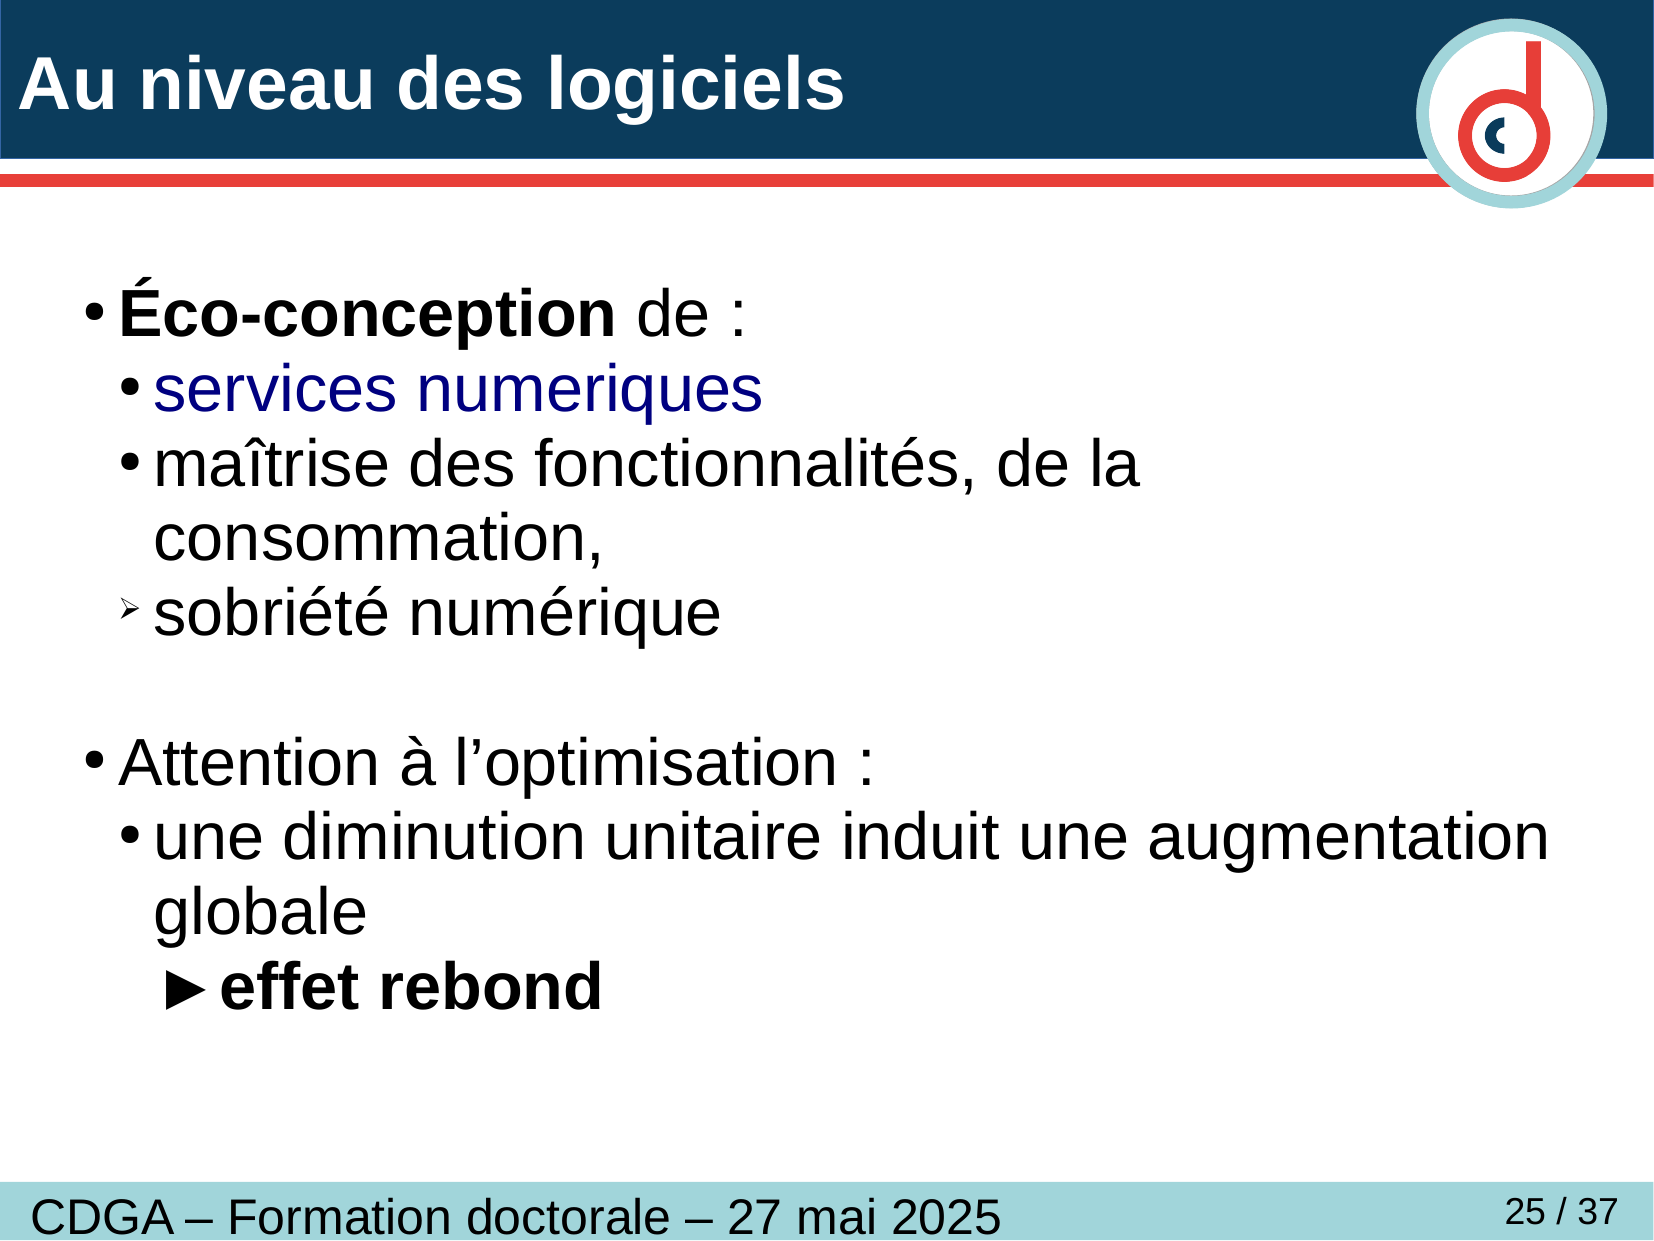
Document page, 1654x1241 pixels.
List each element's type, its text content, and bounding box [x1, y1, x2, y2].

subtitle Éco-conception de : services numeriques maîtrise des fonctionnalités, de la consommation, sobriété numérique Attention à l’optimisation : une diminution unitaire induit une augmentation globale ►effet rebond [82, 275, 1571, 1024]
title Au niveau des logiciels [17, 11, 1412, 159]
